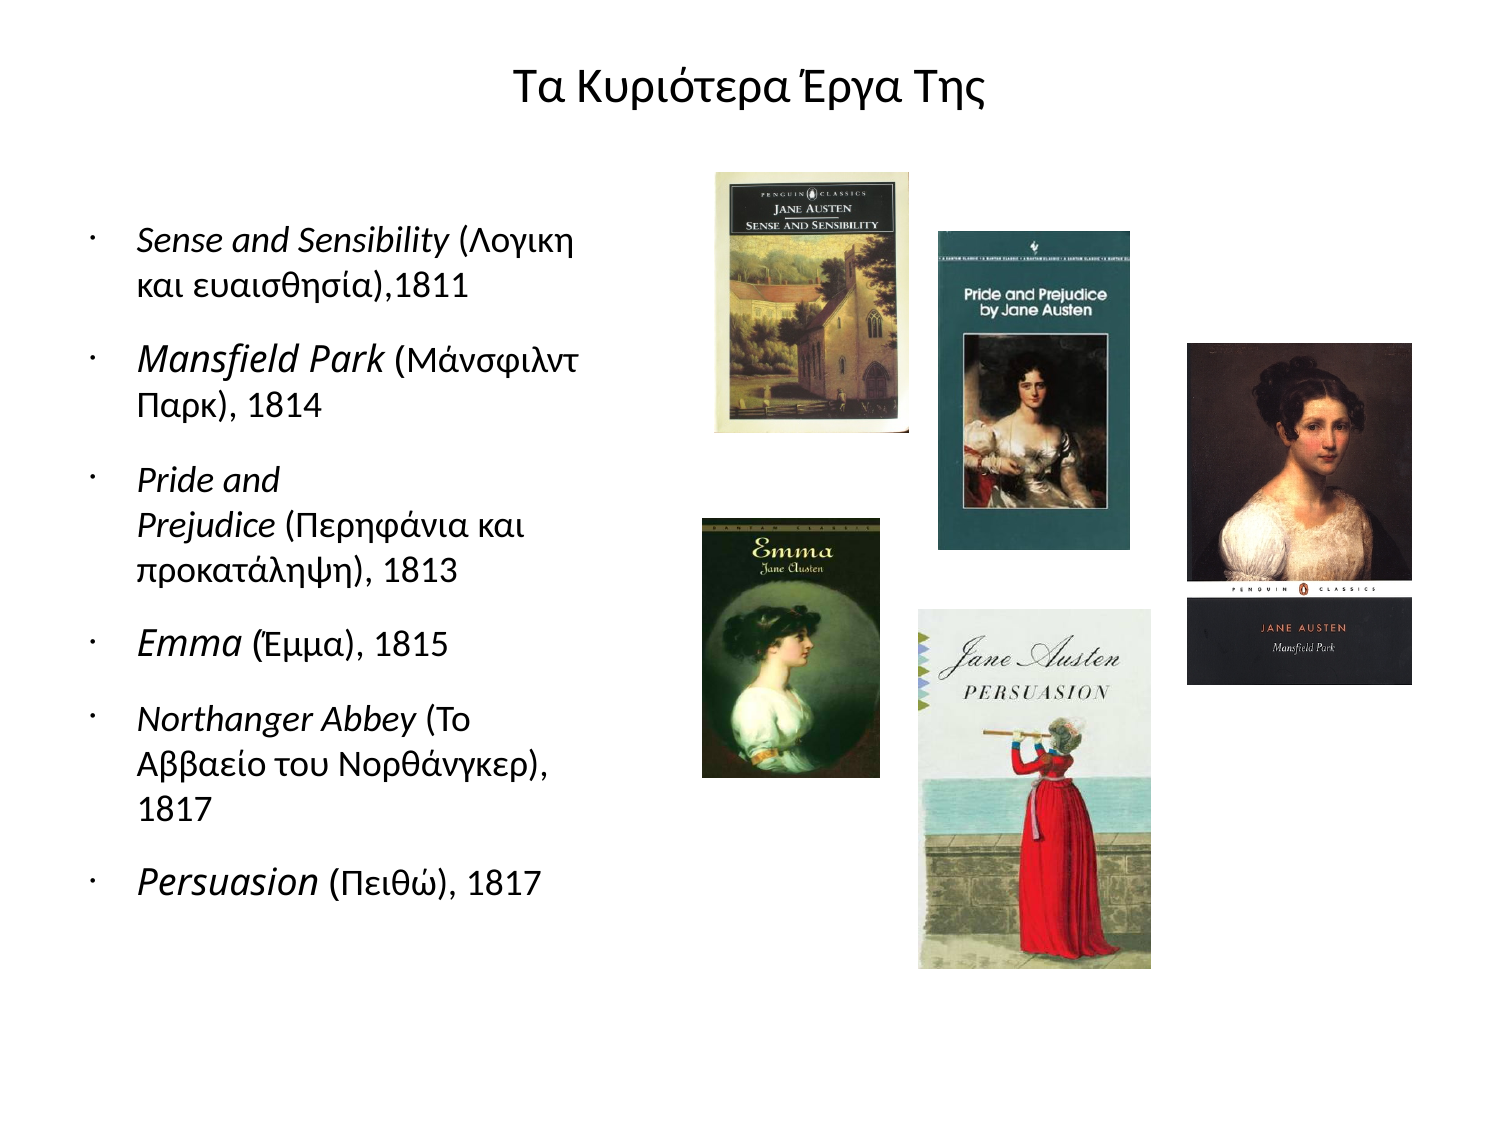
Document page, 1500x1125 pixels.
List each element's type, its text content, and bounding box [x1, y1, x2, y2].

picture [702, 518, 880, 778]
picture [938, 231, 1130, 550]
picture [714, 172, 909, 433]
title Τα Κυριότερα Έργα Της [75, 44, 1424, 138]
picture [1187, 343, 1412, 685]
list Sense and Sensibility (Λογικη και ευαισθησία),1811 Mansfield Park (Μάνσφιλντ Παρκ), 1814 Pride and Prejudice (Περηφάνια και προκατάληψη), 1813 Emma (Έμμα), 1815 Northanger Abbey (Το Αββαείο του Νορθάνγκερ), 1817 Persuasion (Πειθώ), 1817 [75, 208, 597, 976]
picture [918, 609, 1151, 970]
